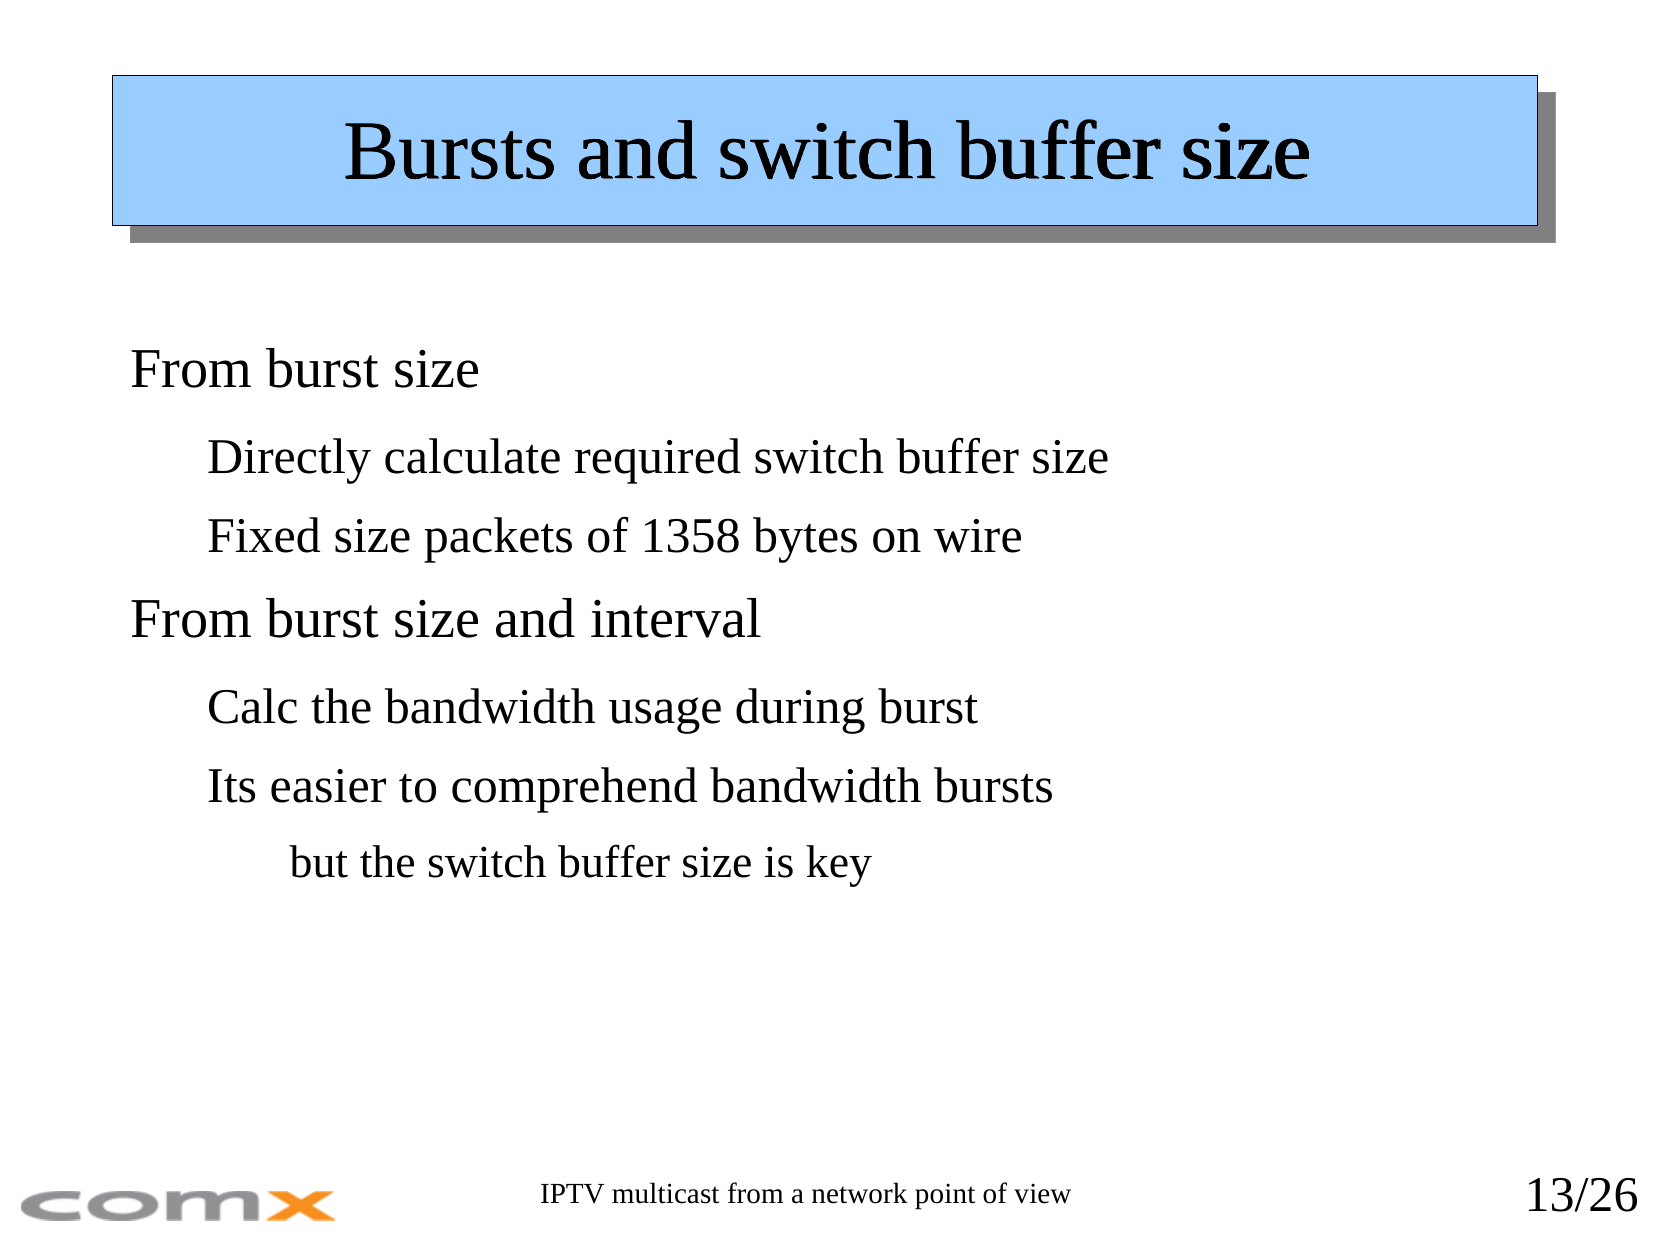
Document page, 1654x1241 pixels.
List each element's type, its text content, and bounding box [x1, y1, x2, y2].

picture [21, 1191, 335, 1221]
title Bursts and switch buffer size [116, 75, 1538, 226]
list From burst size Directly calculate required switch buffer size Fixed size packets of 1358 bytes on wire From burst size and interval Calc the bandwidth usage during burst Its easier to comprehend bandwidth bursts but the switch buffer size is key [112, 337, 1538, 1126]
